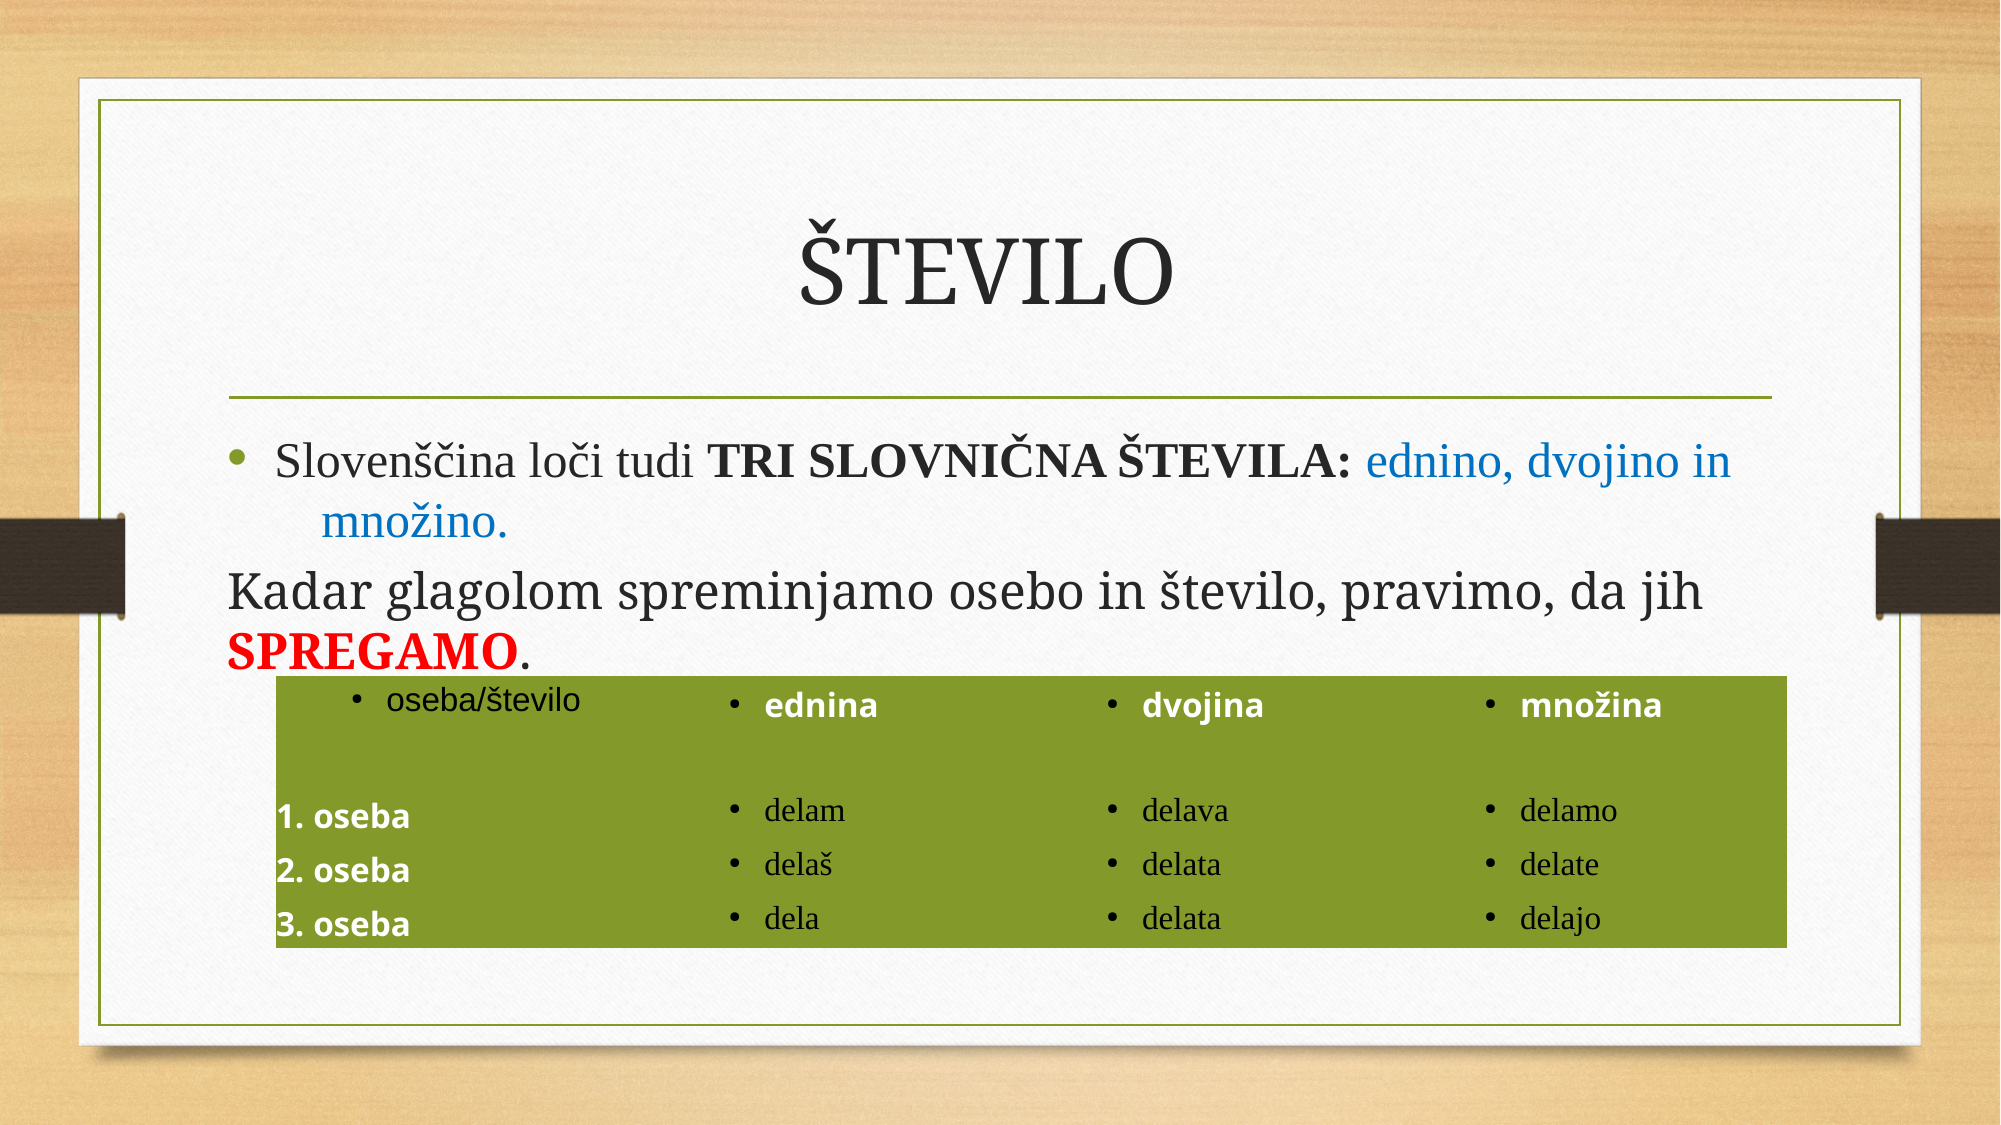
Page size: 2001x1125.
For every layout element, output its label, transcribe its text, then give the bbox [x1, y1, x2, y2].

table_cell 2. oseba [276, 840, 654, 894]
table_cell delata [1032, 894, 1410, 948]
table_header oseba/število [276, 676, 654, 786]
table_header množina [1410, 676, 1787, 786]
table_cell delajo [1410, 894, 1787, 948]
table_cell delata [1032, 840, 1410, 894]
title ŠTEVILO [212, 161, 1788, 376]
table_header ednina [654, 676, 1032, 786]
table_cell delate [1410, 840, 1787, 894]
table_cell delaš [654, 840, 1032, 894]
table_cell 3. oseba [276, 894, 654, 948]
table_cell delam [654, 786, 1032, 840]
table_cell delamo [1410, 786, 1787, 840]
table_header dvojina [1032, 676, 1410, 786]
list Slovenščina loči tudi TRI SLOVNIČNA ŠTEVILA: ednino, dvojino in množino. Kadar glagolom spreminjamo osebo in število, pravimo, da jih SPREGAMO. [212, 419, 1788, 964]
table_cell 1. oseba [276, 786, 654, 840]
table_cell delava [1032, 786, 1410, 840]
table_cell dela [654, 894, 1032, 948]
